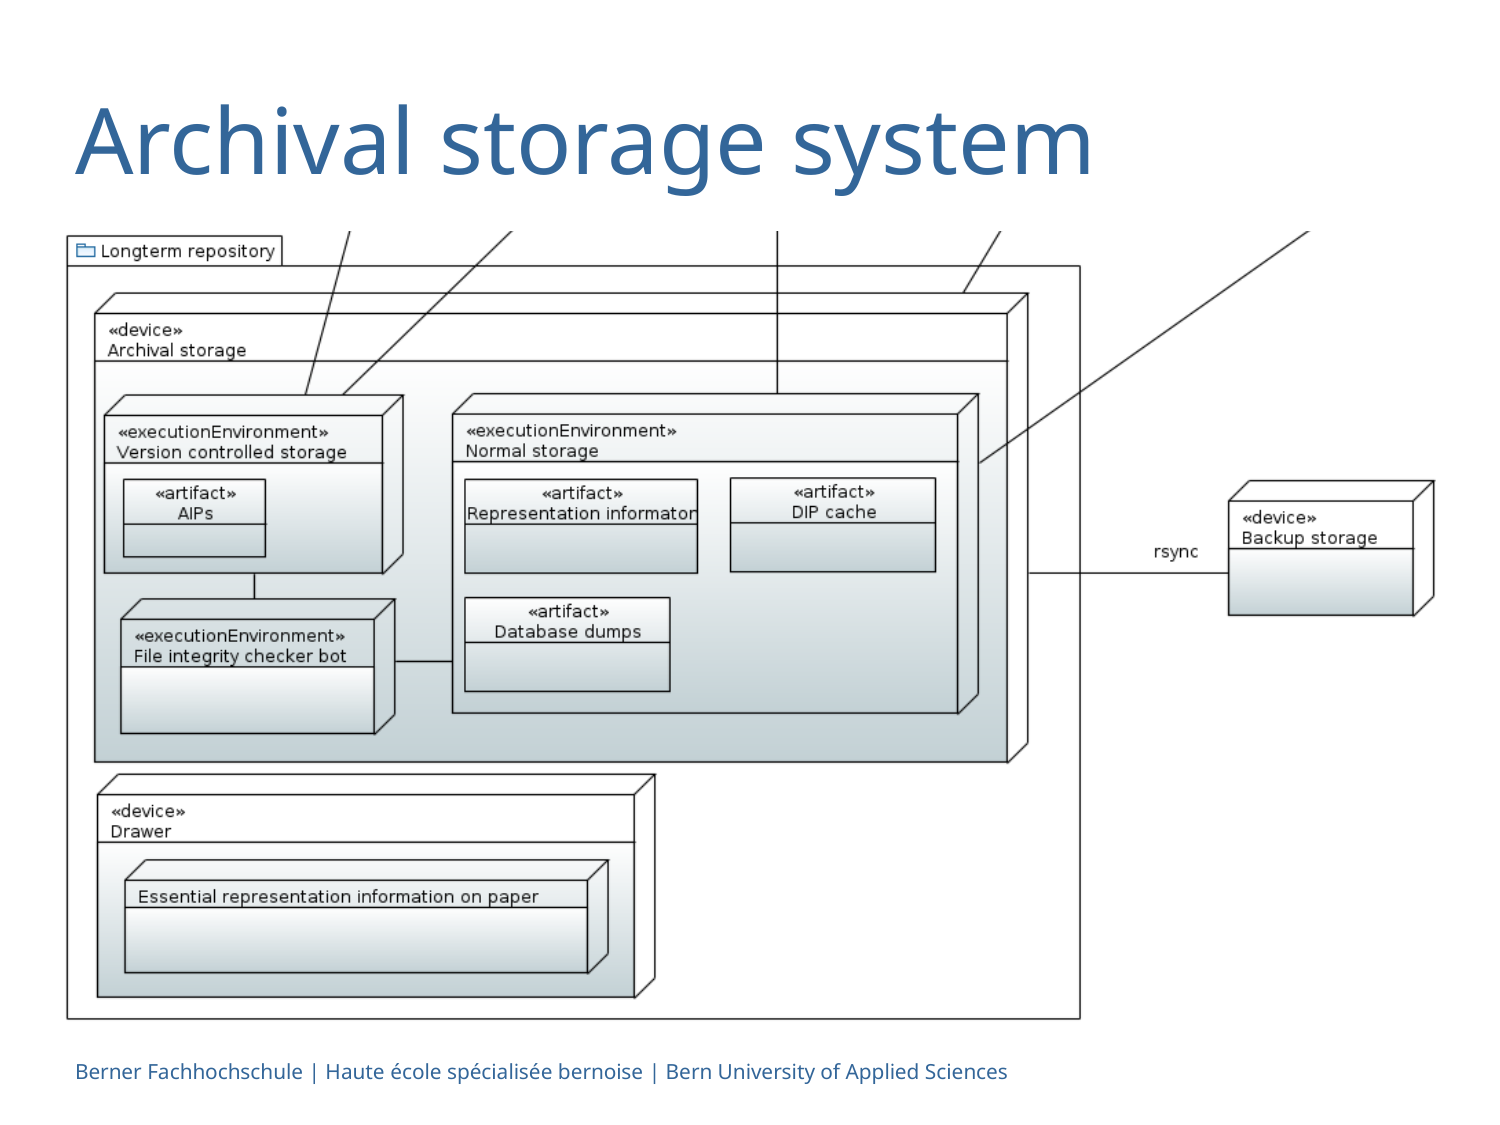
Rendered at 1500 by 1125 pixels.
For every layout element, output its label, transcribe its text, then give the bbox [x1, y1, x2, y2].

title Archival storage system [75, 44, 1425, 231]
picture [53, 231, 1437, 1032]
